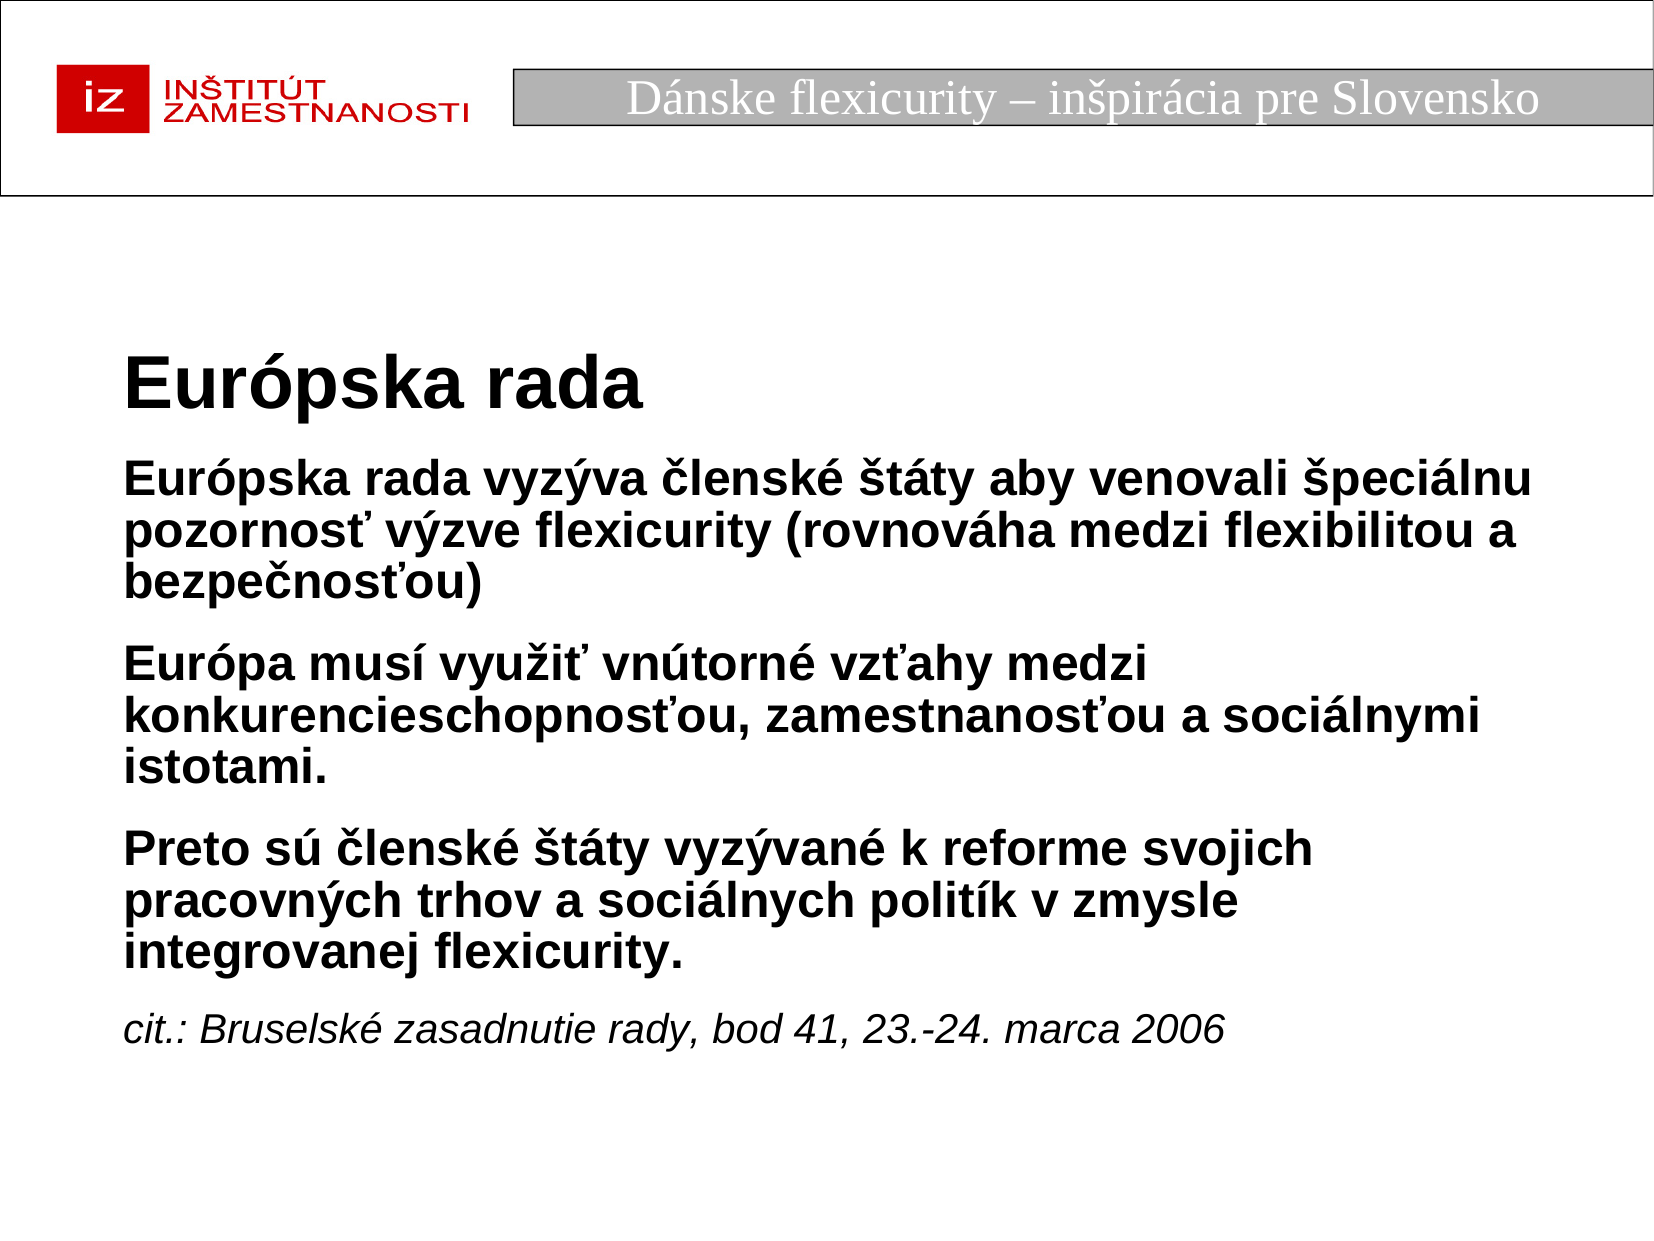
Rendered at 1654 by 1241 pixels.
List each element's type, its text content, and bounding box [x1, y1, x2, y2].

text_box [0, 0, 1654, 196]
picture [5, 5, 518, 190]
text_box Dánske flexicurity – inšpirácia pre Slovensko [513, 69, 1654, 126]
list Európska rada Európska rada vyzýva členské štáty aby venovali špeciálnu pozornosť výzve flexicurity (rovnováha medzi flexibilitou a bezpečnosťou) Európa musí využiť vnútorné vzťahy medzi konkurencieschopnosťou, zamestnanosťou a sociálnymi istotami. Preto sú členské štáty vyzývané k reforme svojich pracovných trhov a sociálnych politík v zmysle integrovanej flexicurity. cit.: Bruselské zasadnutie rady, bod 41, 23.-24. marca 2006 [123, 346, 1536, 1214]
